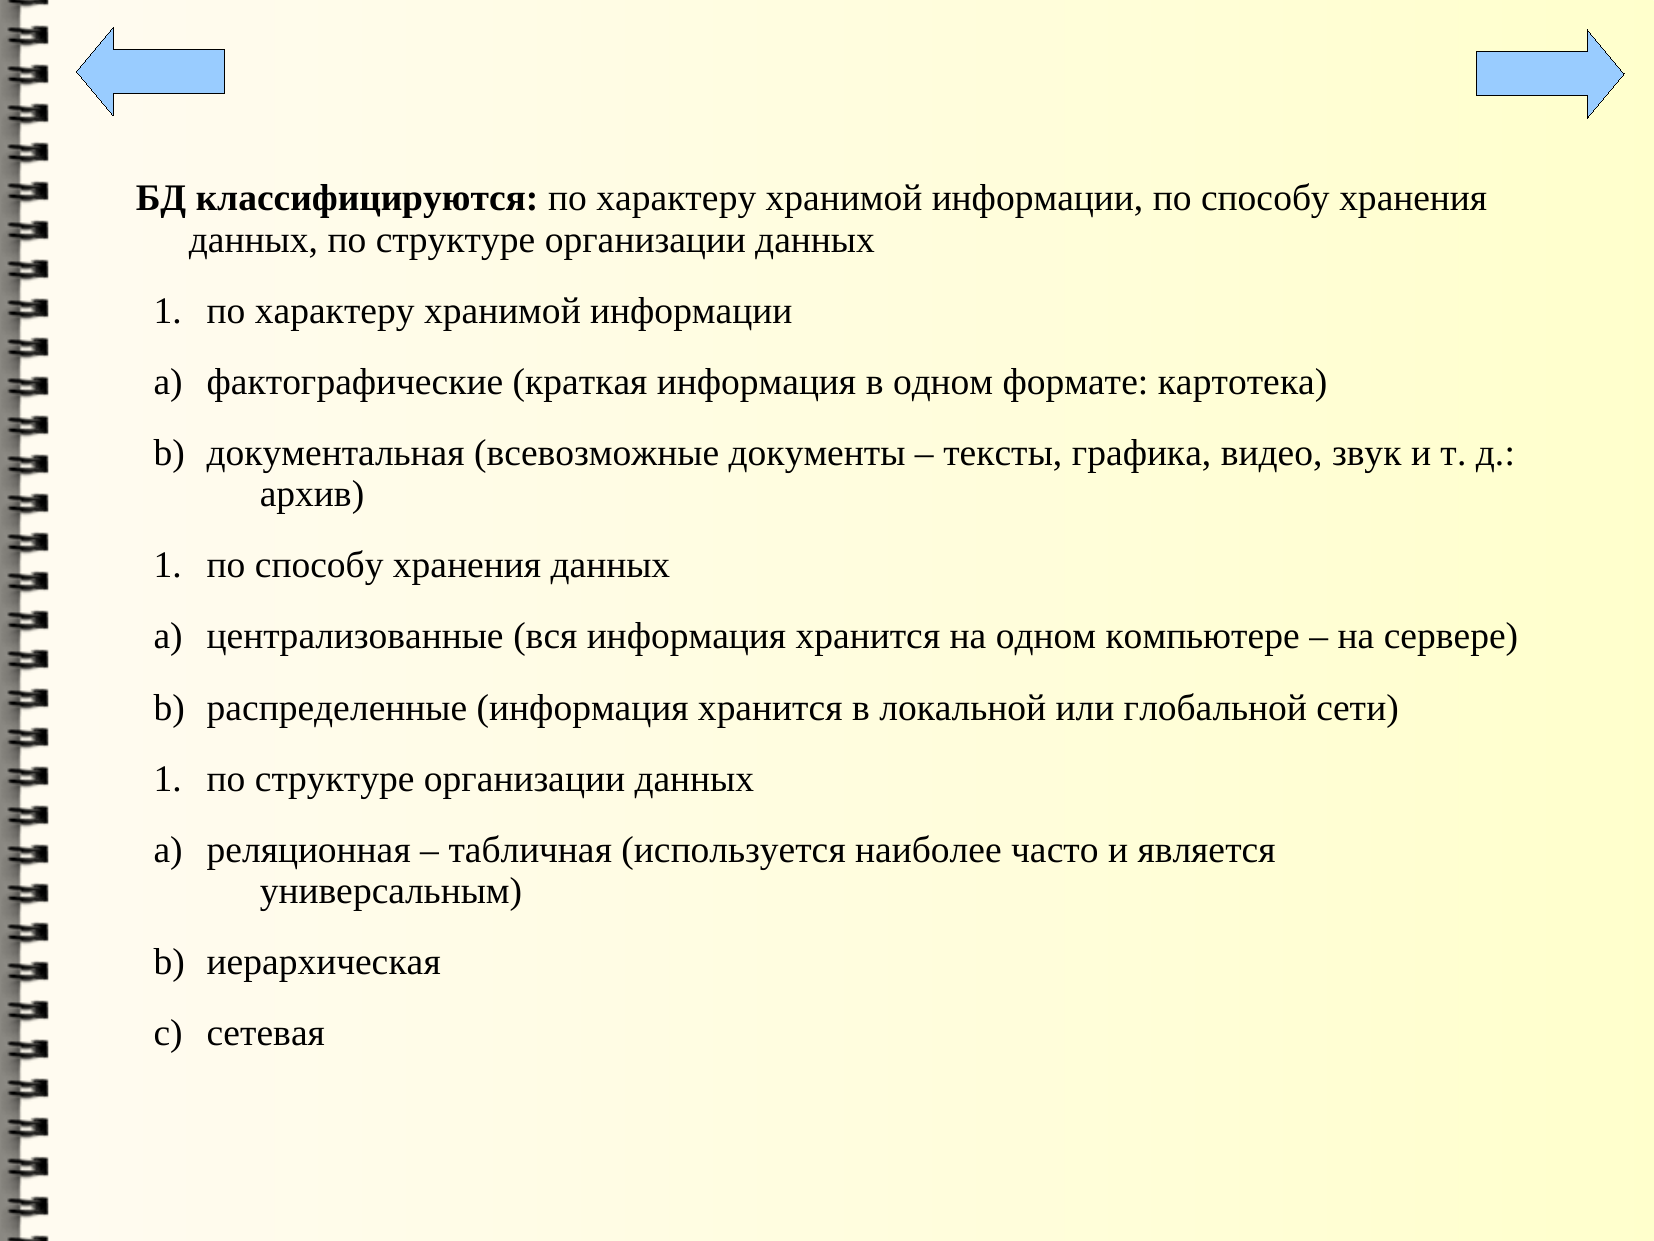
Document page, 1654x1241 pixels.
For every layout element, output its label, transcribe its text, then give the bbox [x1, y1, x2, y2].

text_box [76, 27, 225, 116]
list БД классифицируются: по характеру хранимой информации, по способу хранения данных, по структуре организации данных по характеру хранимой информации фактографические (краткая информация в одном формате: картотека) документальная (всевозможные документы – тексты, графика, видео, звук и т. д.: архив) по способу хранения данных централизованные (вся информация хранится на одном компьютере – на сервере) распределенные (информация хранится в локальной или глобальной сети) по структуре организации данных реляционная – табличная (используется наиболее часто и является универсальным) иерархическая сетевая [118, 177, 1531, 1127]
picture [0, 0, 1654, 1241]
text_box [1476, 29, 1625, 119]
